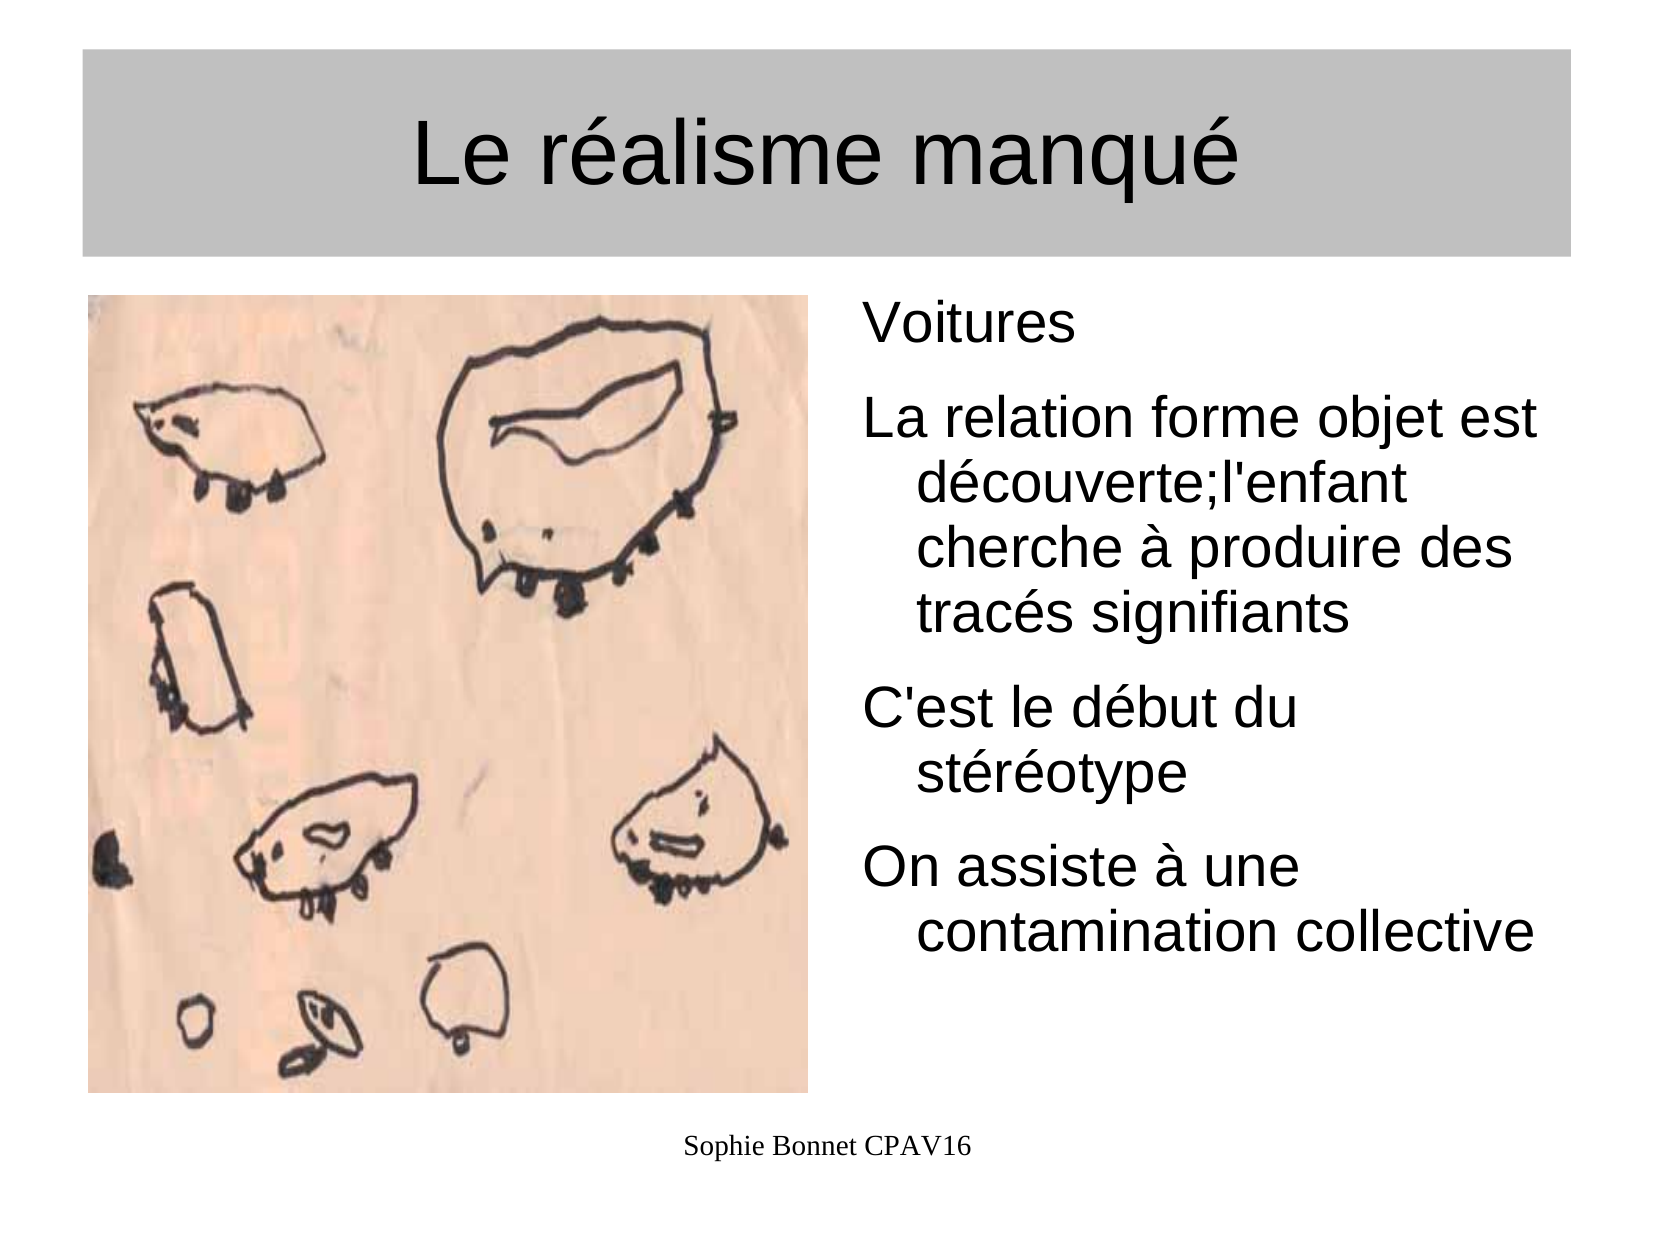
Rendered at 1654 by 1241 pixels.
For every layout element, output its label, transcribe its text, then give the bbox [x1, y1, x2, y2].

title Le réalisme manqué [82, 49, 1571, 257]
picture [88, 295, 808, 1093]
list Voitures La relation forme objet est découverte;l'enfant cherche à produire des tracés signifiants C'est le début du stéréotype On assiste à une contamination collective [845, 290, 1572, 1109]
